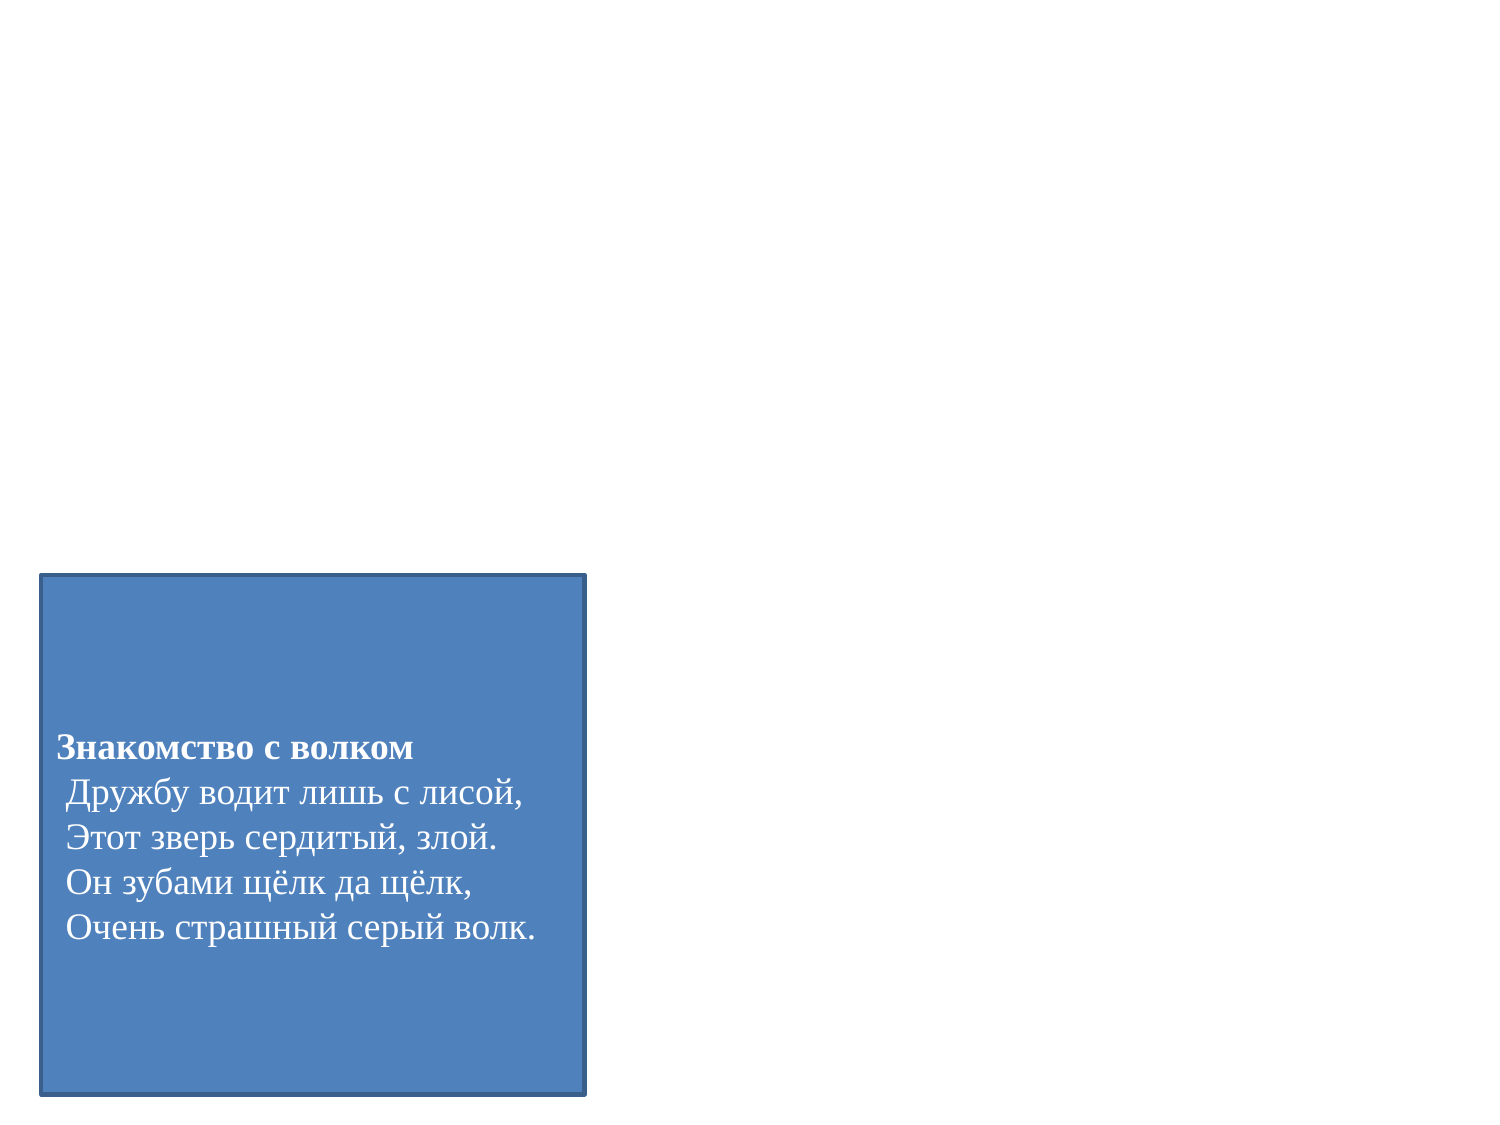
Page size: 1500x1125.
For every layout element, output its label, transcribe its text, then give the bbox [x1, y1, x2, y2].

text_box Знакомство с волком Дружбу водит лишь с лисой, Этот зверь сердитый, злой. Он зубами щёлк да щёлк, Очень страшный серый волк. [41, 574, 585, 1095]
